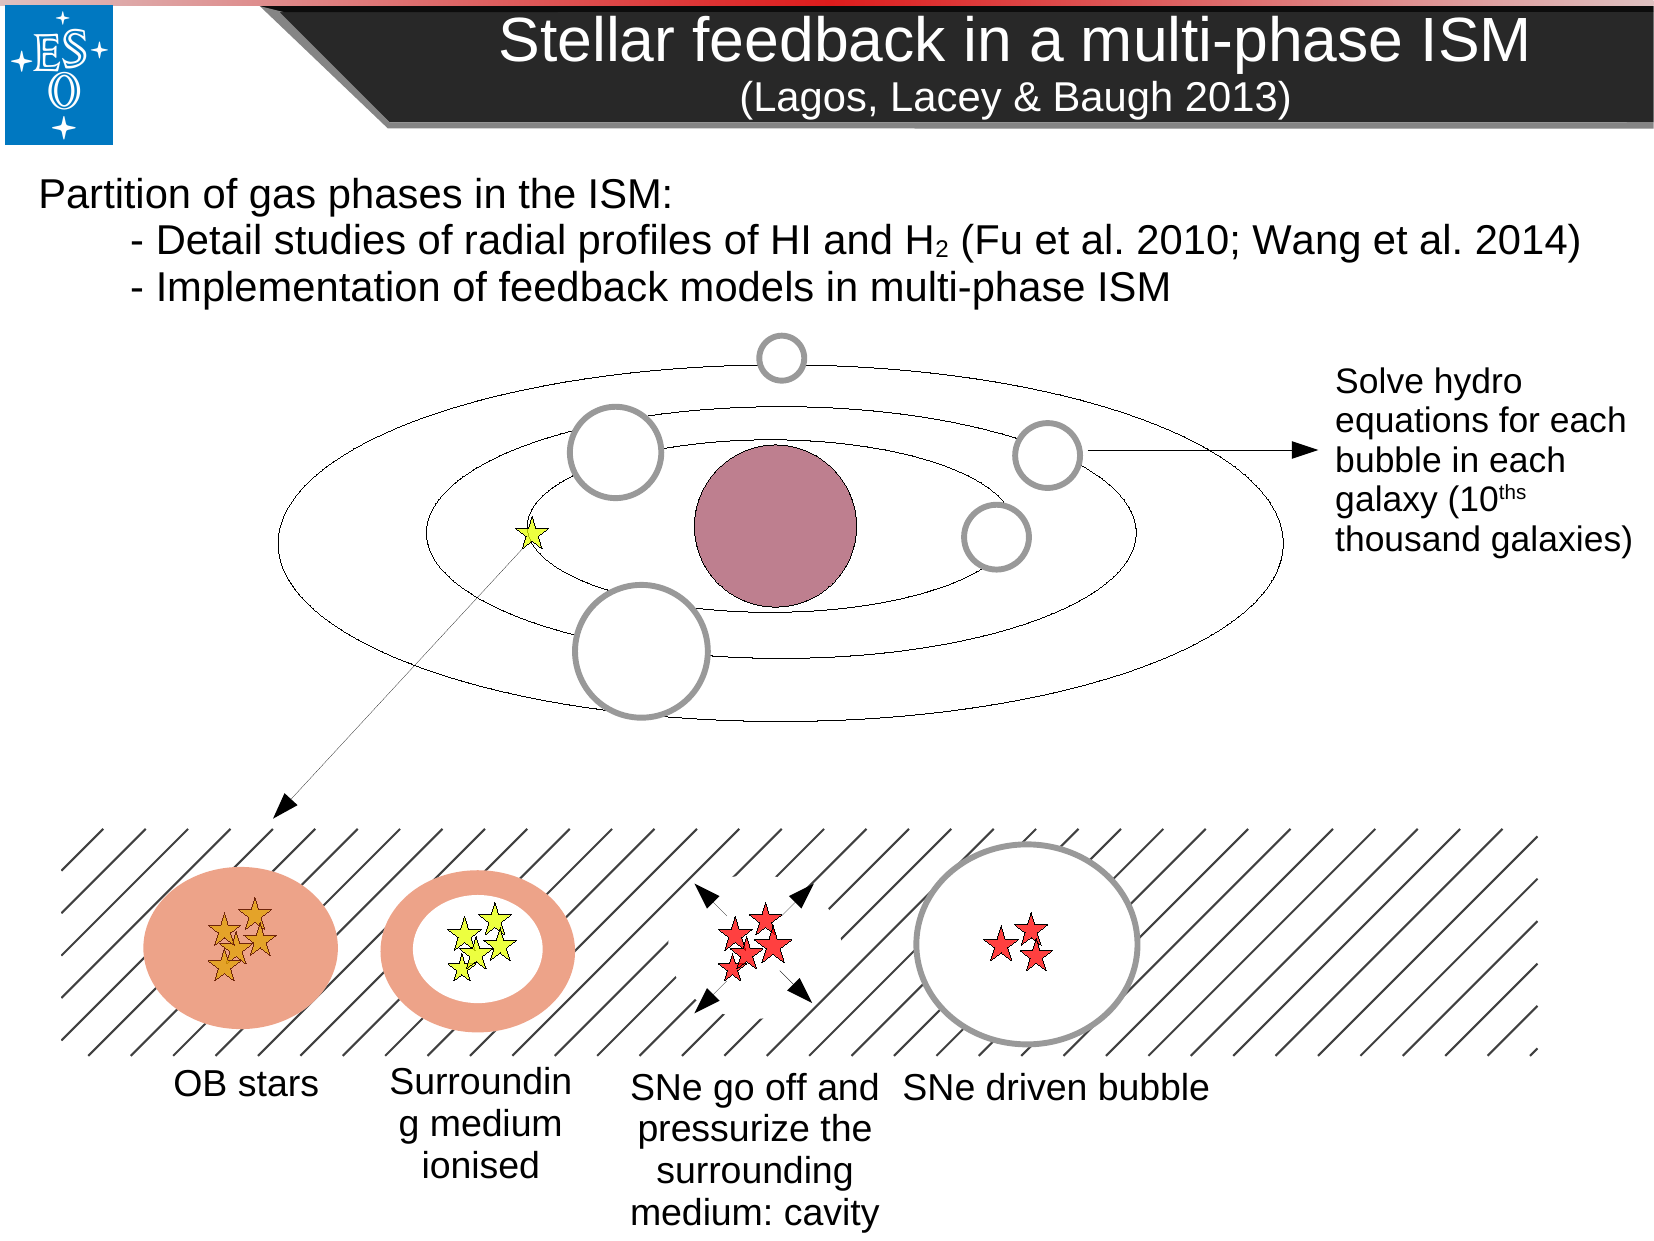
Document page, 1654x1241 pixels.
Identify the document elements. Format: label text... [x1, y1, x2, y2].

text_box [694, 444, 857, 608]
text_box [61, 828, 1538, 1056]
text_box Partition of gas phases in the ISM: - Detail studies of radial profiles of HI and H2 (Fu et al. 2010; Wang et al. 2014) - Implementation of feedback models in multi-phase ISM [23, 163, 1654, 335]
text_box [569, 406, 662, 499]
text_box OB stars [158, 1055, 354, 1122]
title Stellar feedback in a multi-phase ISM (Lagos, Lacey & Baugh 2013) [397, 0, 1635, 129]
text_box [964, 504, 1029, 570]
text_box [759, 335, 805, 381]
picture [5, 5, 113, 145]
text_box [1015, 423, 1081, 488]
text_box SNe go off and pressurize the surrounding medium: cavity [584, 1059, 926, 1241]
text_box Surrounding medium ionised [365, 1054, 597, 1216]
text_box [575, 584, 708, 718]
text_box Solve hydro equations for each bubble in each galaxy (10ths thousand galaxies) [1320, 354, 1654, 638]
text_box SNe driven bubble [886, 1059, 1227, 1125]
text_box [515, 516, 549, 549]
